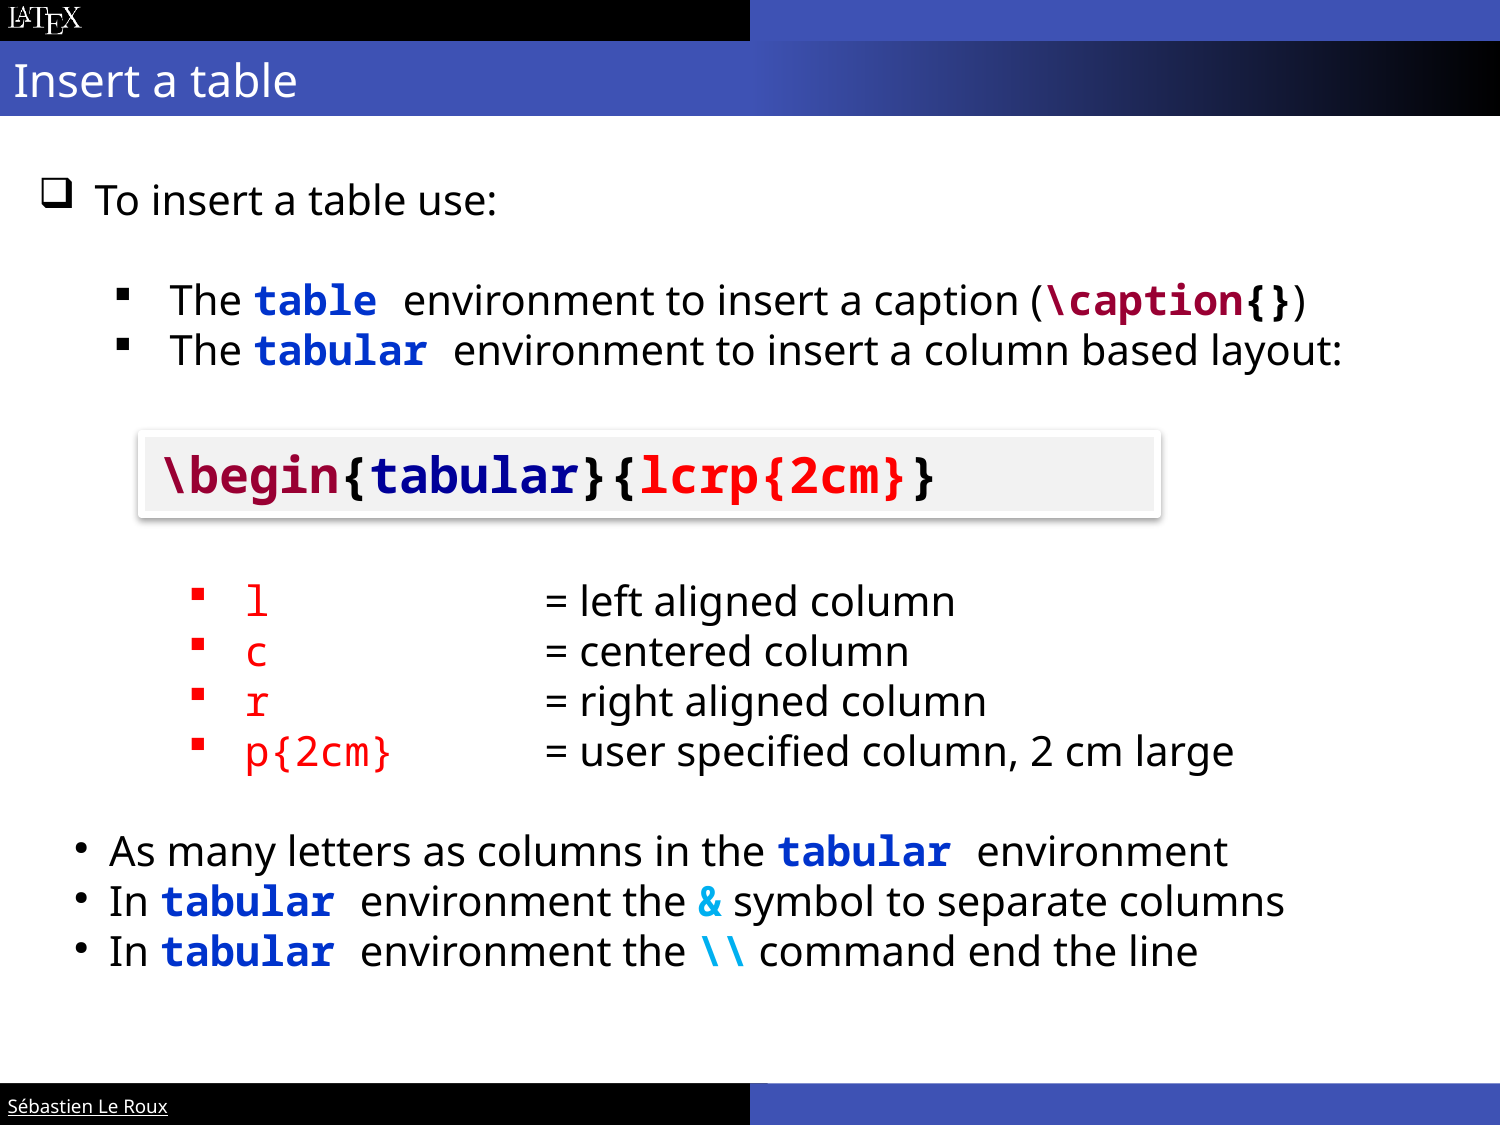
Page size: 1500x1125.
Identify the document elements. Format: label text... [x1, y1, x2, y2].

title Insert a table [0, 41, 1500, 116]
picture [5, 3, 84, 37]
text_box To insert a table use: The table environment to insert a caption (\caption{}) The tabular environment to insert a column based layout: l = left aligned column c = centered column r = right aligned column p{2cm} = user specified column, 2 cm large As many letters as columns in the tabular environment In tabular environment the & symbol to separate columns In tabular environment the \\ command end the line [23, 166, 1465, 982]
text_box \begin{tabular}{lcrp{2cm}} [141, 433, 1158, 515]
